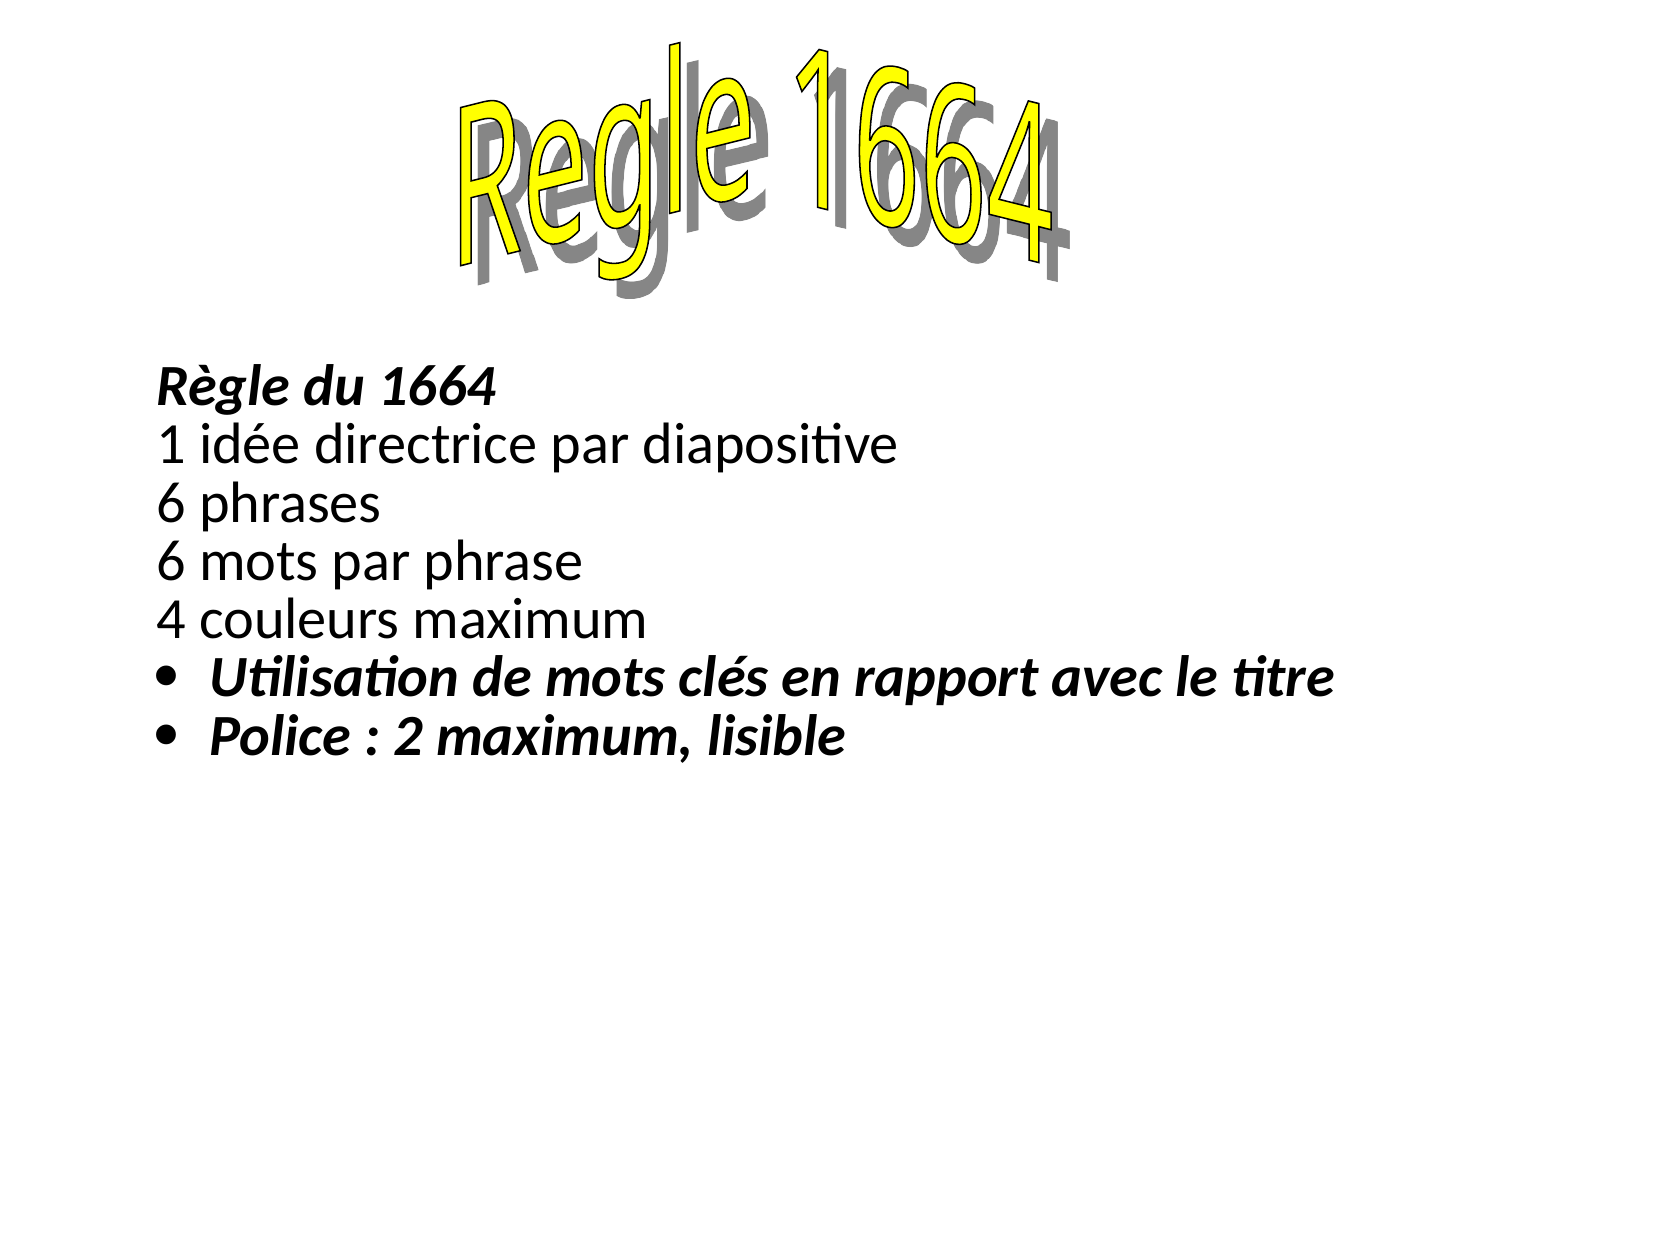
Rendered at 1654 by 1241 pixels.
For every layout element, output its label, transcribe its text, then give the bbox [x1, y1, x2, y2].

text_box Regle 1664 [926, 82, 982, 245]
text_box Regle 1664 [859, 66, 915, 228]
text_box Regle 1664 [460, 100, 521, 266]
text_box Règle du 1664 1 idée directrice par diapositive 6 phrases 6 mots par phrase 4 couleurs maximum  Utilisation de mots clés en rapport avec le titre  Police : 2 maximum, lisible [141, 354, 1441, 1028]
text_box Regle 1664 [669, 42, 680, 214]
text_box Regle 1664 [528, 120, 582, 245]
text_box Regle 1664 [594, 99, 650, 280]
text_box Regle 1664 [696, 78, 750, 203]
text_box Regle 1664 [989, 100, 1052, 263]
text_box Regle 1664 [796, 49, 828, 210]
